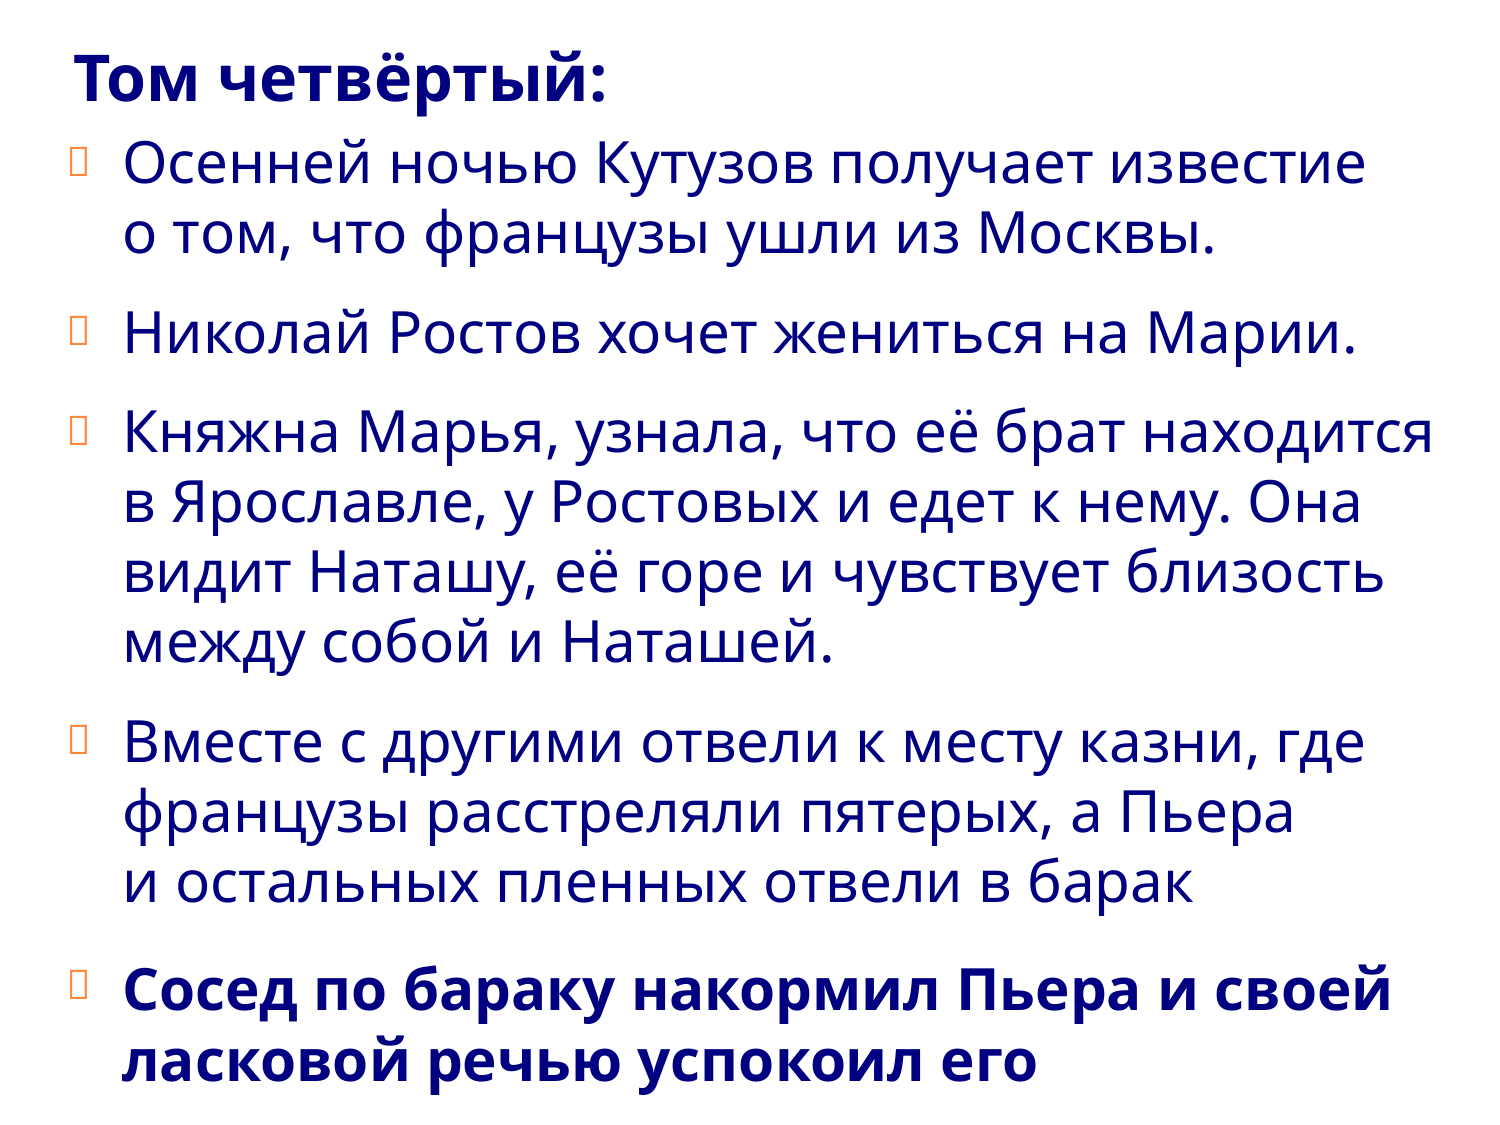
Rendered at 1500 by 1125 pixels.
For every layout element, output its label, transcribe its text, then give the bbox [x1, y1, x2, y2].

title Том четвёртый: [59, 29, 1484, 167]
list Осенней ночью Кутузов получает известие о том, что французы ушли из Москвы. Николай Ростов хочет жениться на Марии. Княжна Марья, узнала, что её брат находится в Ярославле, у Ростовых и едет к нему. Она видит Наташу, её горе и чувствует близость между собой и Наташей. Вместе с другими отвели к месту казни, где французы расстреляли пятерых, а Пьера и остальных пленных отвели в барак Сосед по бараку накормил Пьера и своей ласковой речью успокоил его [51, 118, 1477, 1093]
